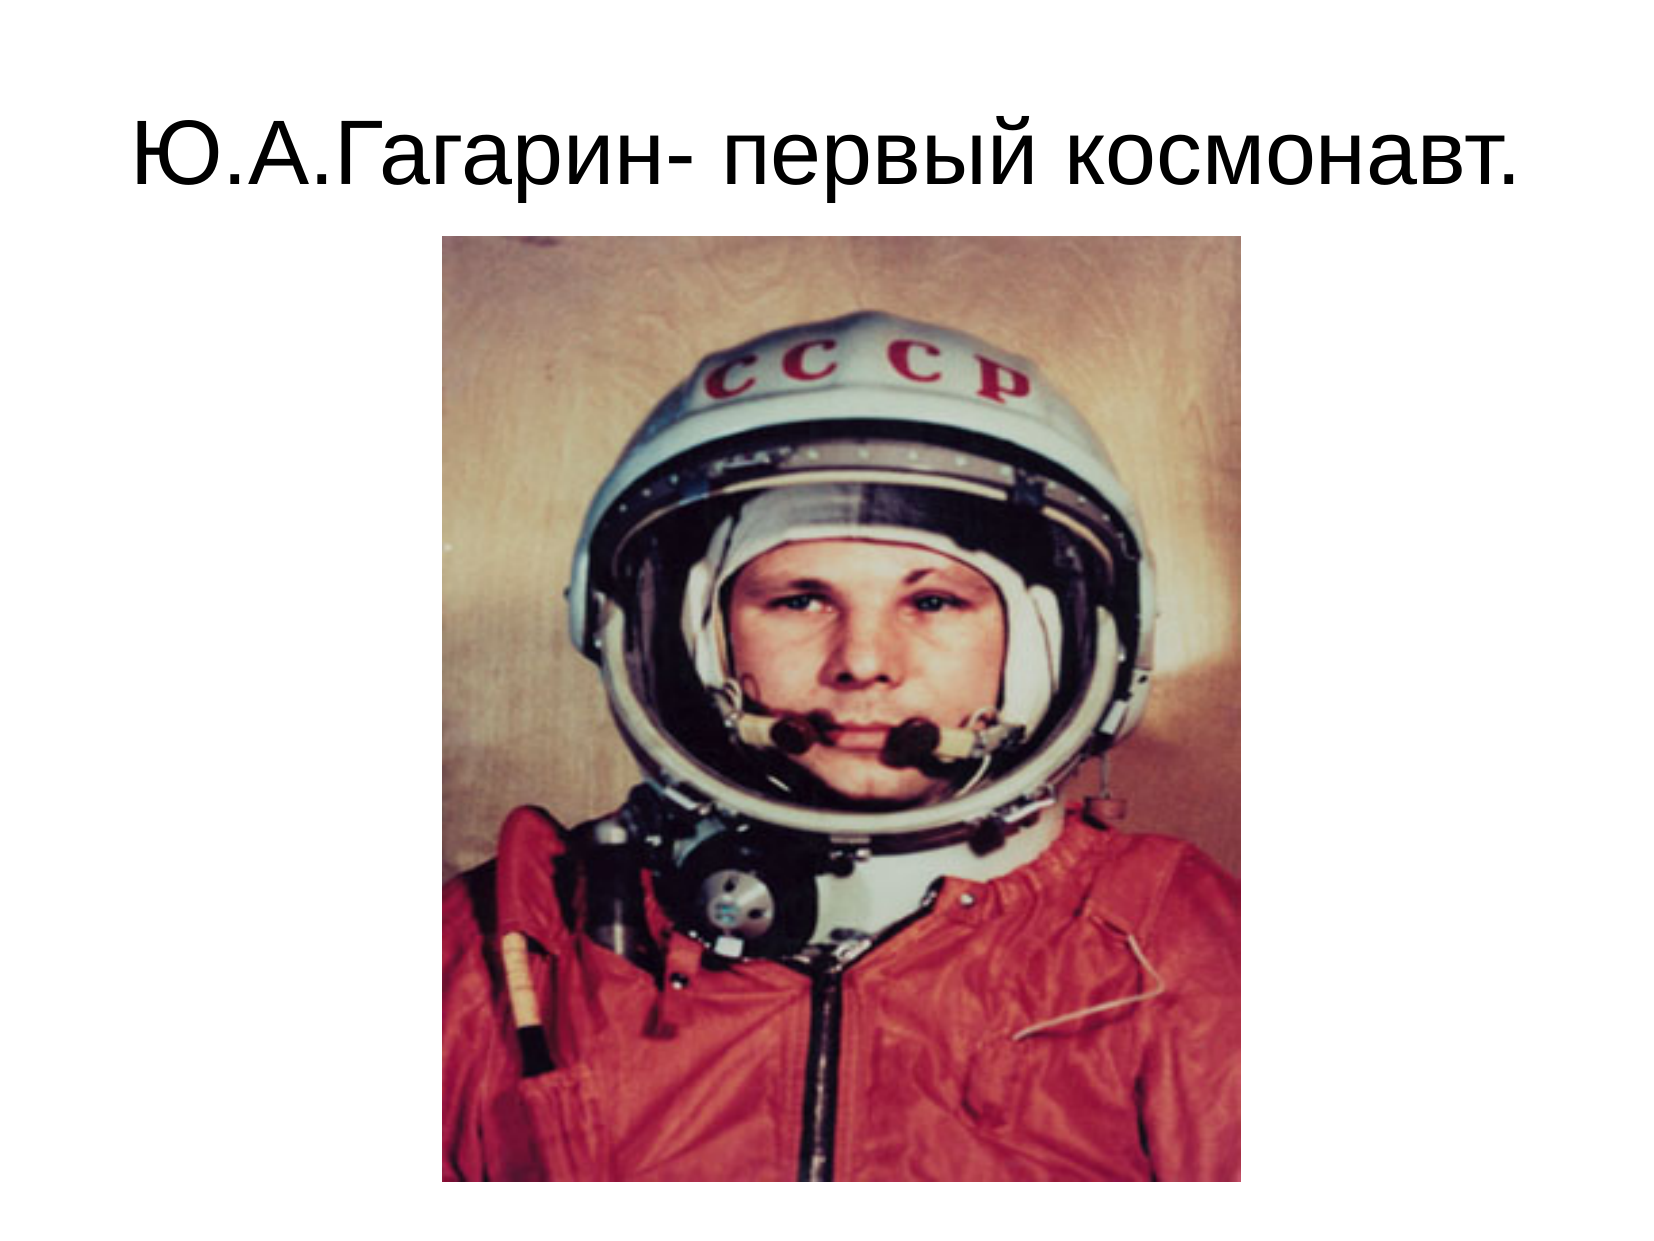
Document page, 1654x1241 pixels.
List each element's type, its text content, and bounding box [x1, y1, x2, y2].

title Ю.А.Гагарин- первый космонавт. [82, 101, 1571, 205]
picture [442, 236, 1241, 1182]
